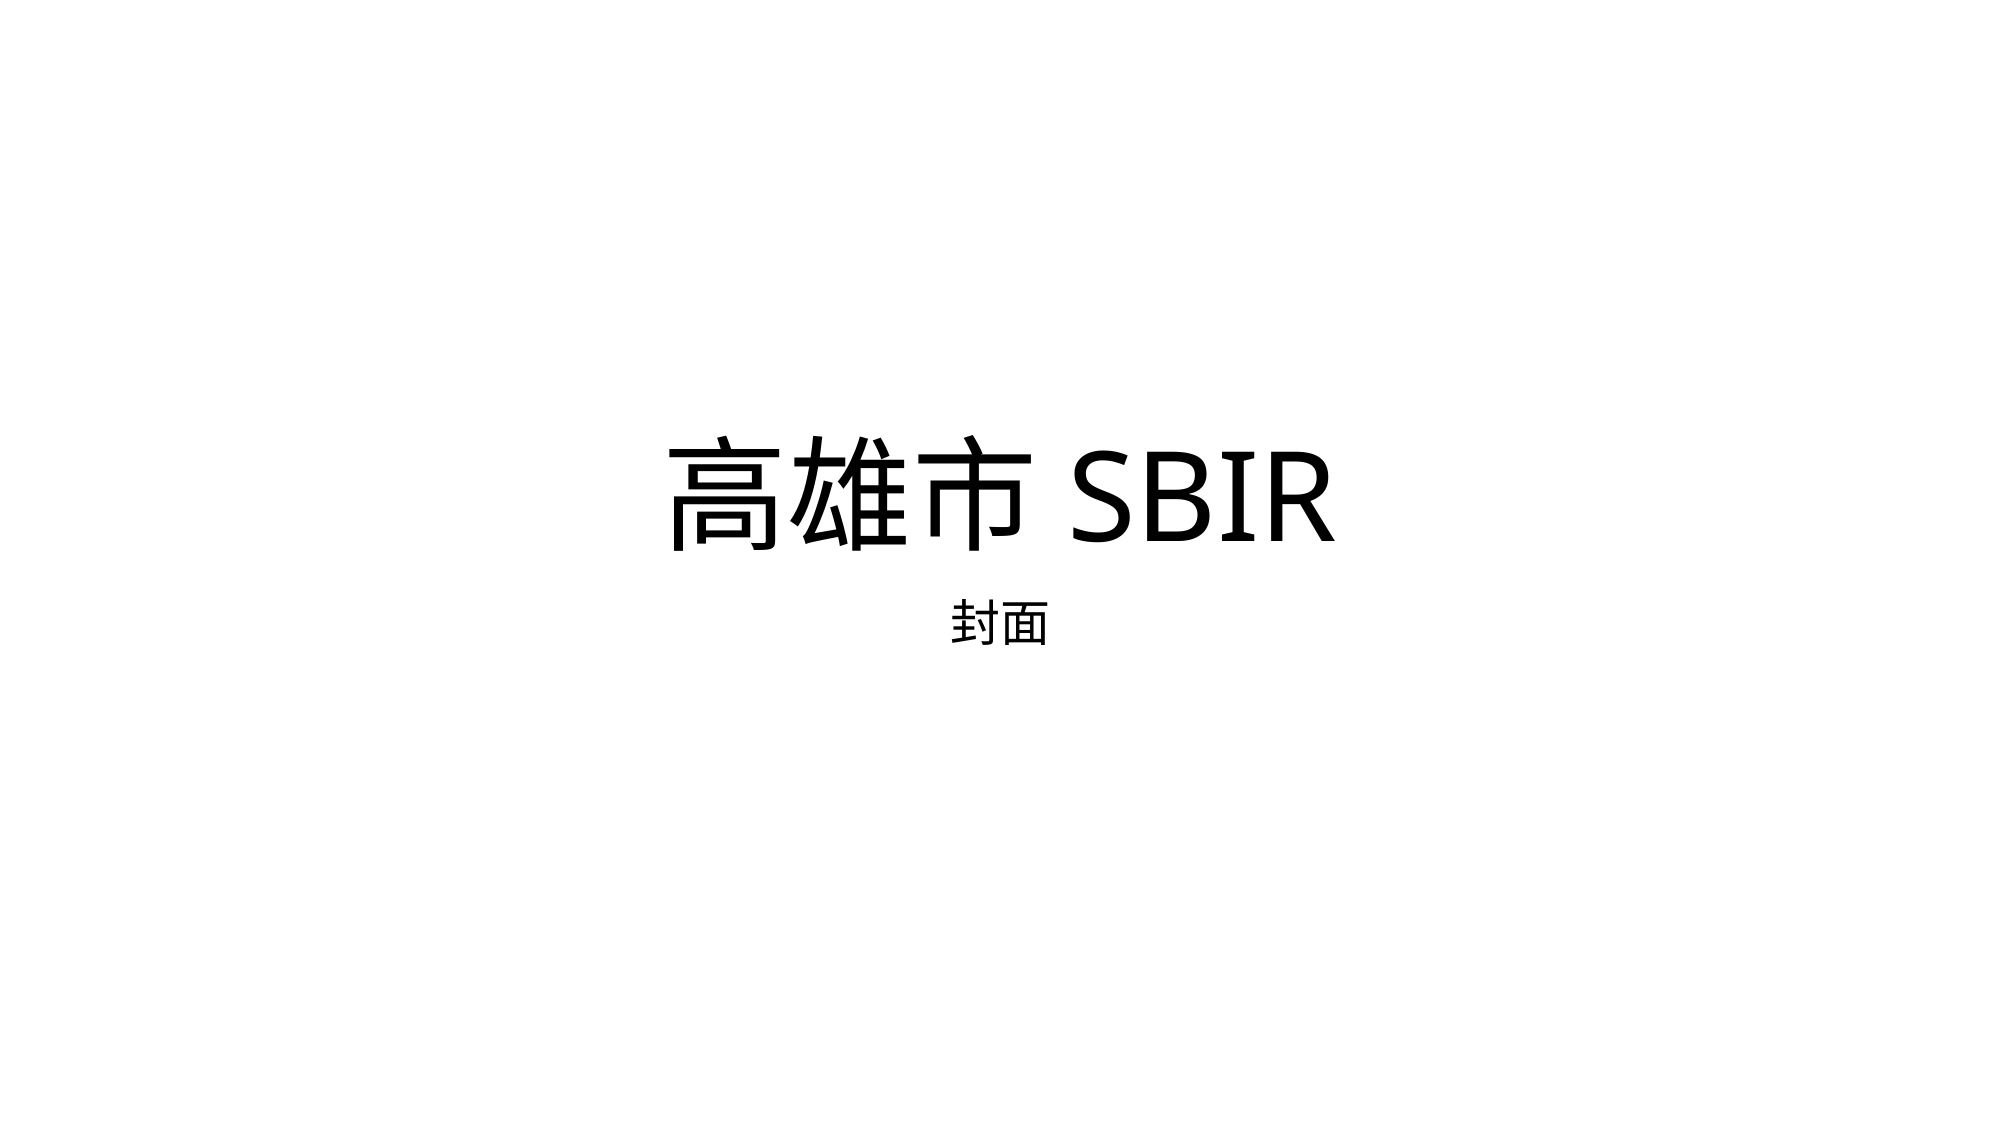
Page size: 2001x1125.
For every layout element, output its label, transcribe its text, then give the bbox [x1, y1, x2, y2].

subtitle 封面 [249, 590, 1750, 863]
title 高雄市SBIR [249, 184, 1750, 576]
